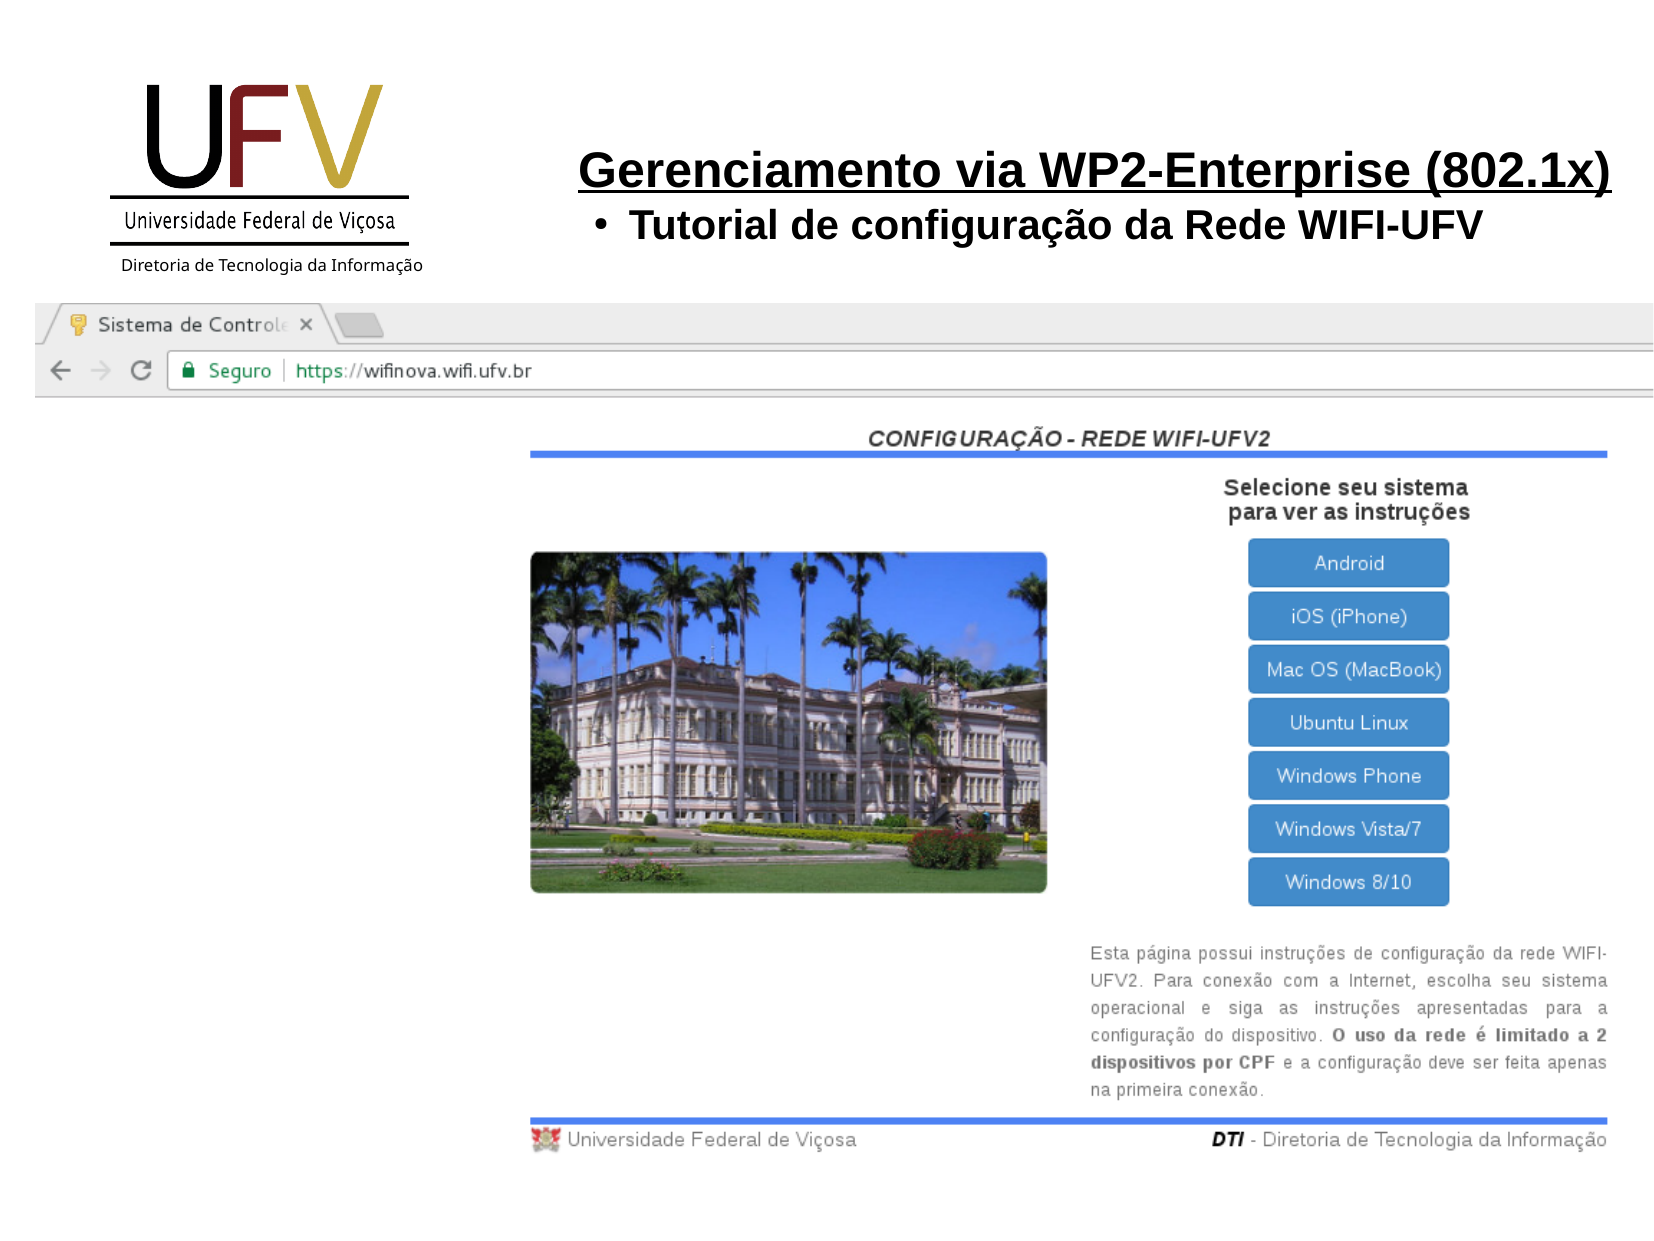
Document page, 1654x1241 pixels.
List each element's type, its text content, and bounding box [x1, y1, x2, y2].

text_box Diretoria de Tecnologia da Informação [409, 246, 443, 280]
picture [35, 303, 1654, 1241]
text_box Tutorial de configuração da Rede WIFI-UFV [578, 194, 1654, 256]
title Gerenciamento via WP2-Enterprise (802.1x) [578, 141, 1630, 254]
picture [110, 47, 409, 283]
